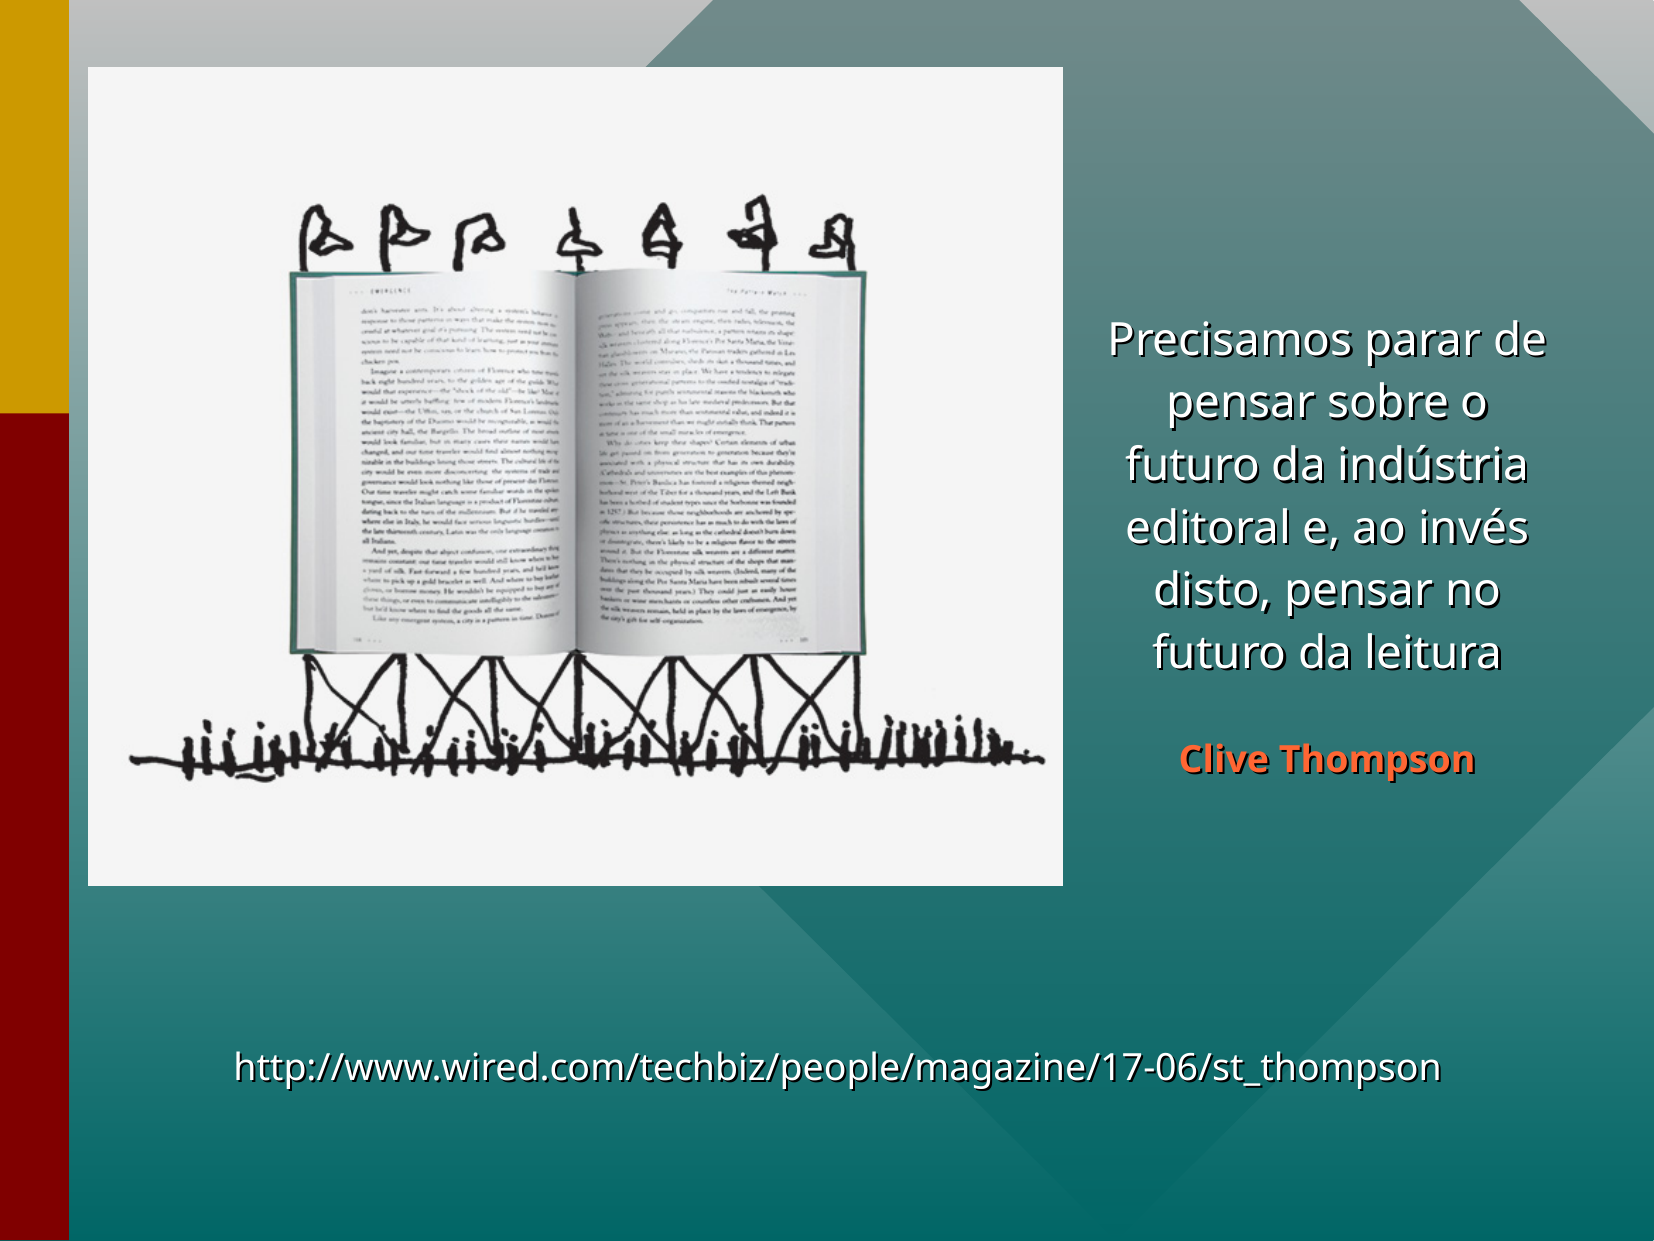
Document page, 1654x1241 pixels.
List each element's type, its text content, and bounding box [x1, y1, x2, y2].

picture [88, 67, 1063, 886]
text_box Precisamos parar de pensar sobre o futuro da indústria editoral e, ao invés disto, pensar no futuro da leitura Clive Thompson [1092, 299, 1565, 1034]
text_box http://www.wired.com/techbiz/people/magazine/17-06/st_thompson [218, 1033, 1447, 1092]
